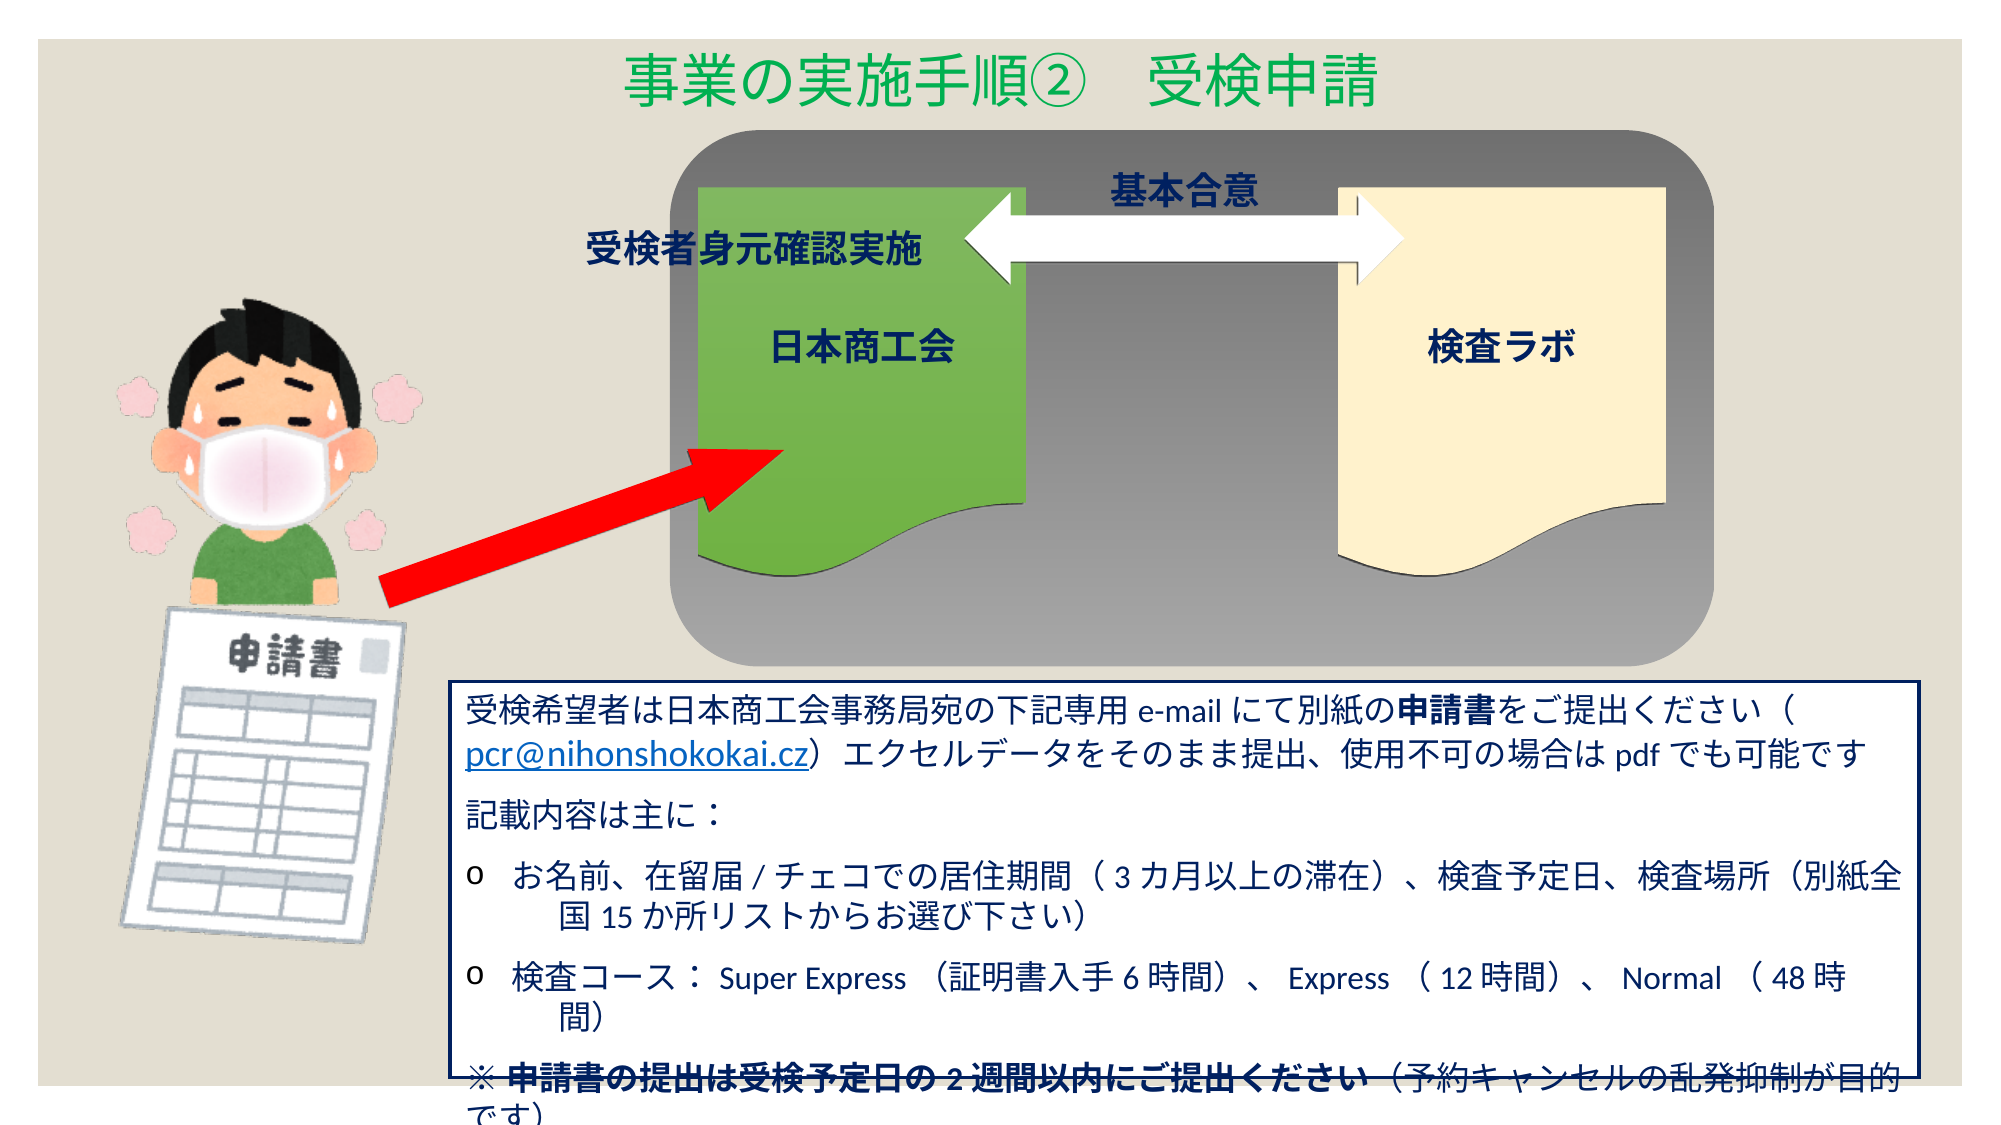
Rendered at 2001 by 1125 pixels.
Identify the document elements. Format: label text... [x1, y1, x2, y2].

text_box 受検希望者は日本商工会事務局宛の下記専用e-mailにて別紙の申請書をご提出ください（pcr@nihonshokokai.cz ）エクセルデータをそのまま提出、使用不可の場合はpdfでも可能です 記載内容は主に： お名前、在留届/チェコでの居住期間（3カ月以上の滞在）、検査予定日、検査場所（別紙全国15か所リストからお選び下さい） 検査コース：Super Express（証明書入手6時間）、Express（12時間）、Normal（48時間） ※申請書の提出は受検予定日の2週間以内にご提出ください（予約キャンセルの乱発抑制が目的です） [450, 681, 1920, 1078]
text_box 検査ラボ [1338, 187, 1667, 576]
text_box 日本商工会 [698, 187, 1026, 236]
title 事業の実施手順② 受検申請 [213, 37, 1789, 131]
text_box 基本合意 [1095, 159, 1282, 227]
text_box 受検者身元確認実施 [544, 217, 965, 285]
text_box [434, 131, 1715, 667]
text_box 日本商工会 [698, 240, 1026, 576]
picture [97, 290, 434, 958]
